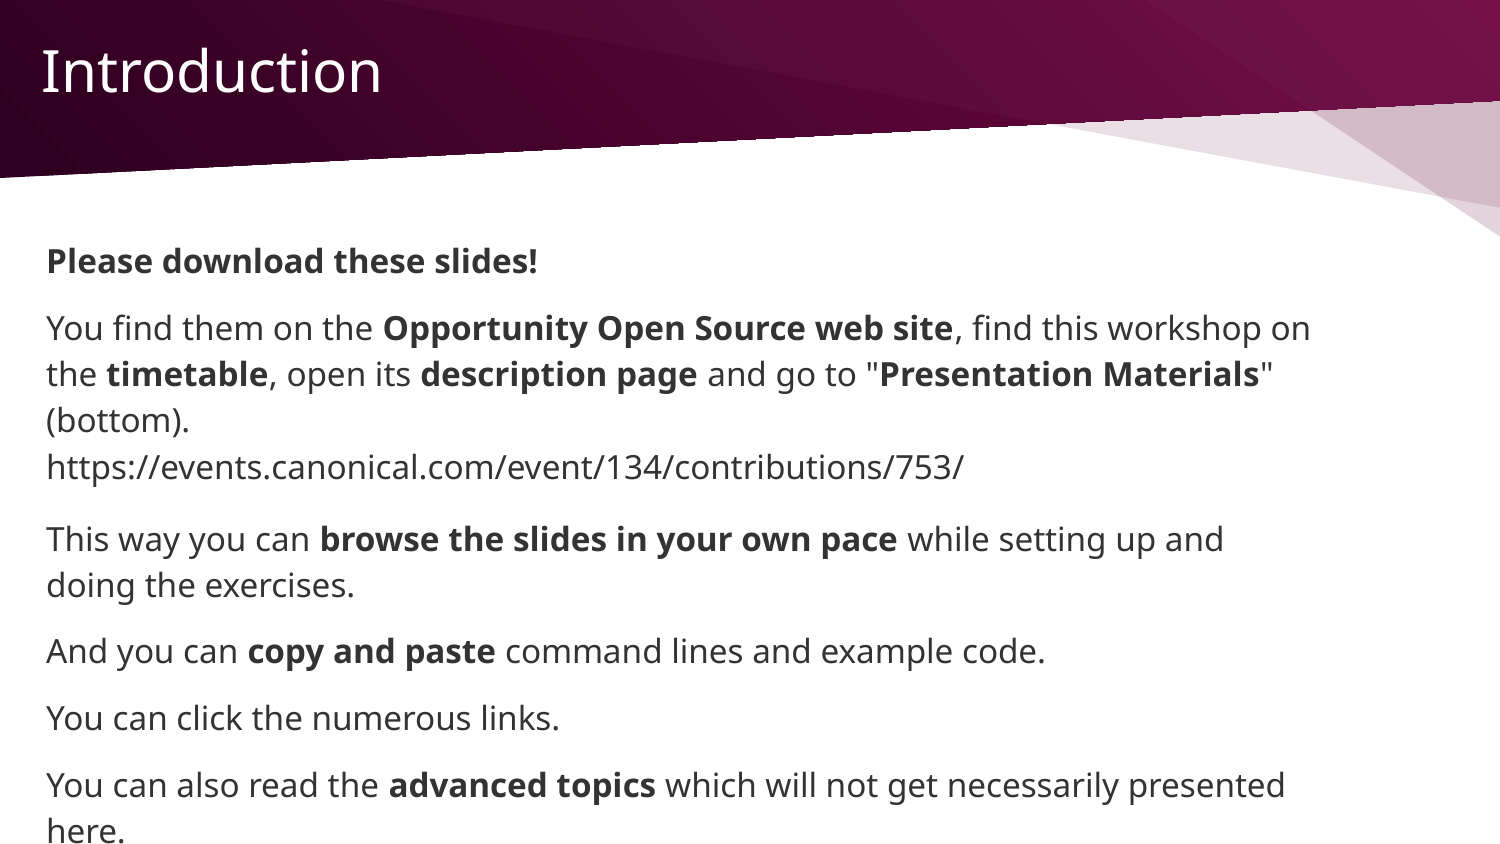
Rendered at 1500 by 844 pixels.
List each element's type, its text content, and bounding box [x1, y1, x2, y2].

list Please download these slides! You find them on the Opportunity Open Source web site, find this workshop on the timetable, open its description page and go to "Presentation Materials" (bottom). https://events.canonical.com/event/134/contributions/753/ This way you can browse the slides in your own pace while setting up and doing the exercises. And you can copy and paste command lines and example code. You can click the numerous links. You can also read the advanced topics which will not get necessarily presented here. May the source (and these slides) always be with you! [35, 229, 1324, 789]
title Introduction [41, 5, 1336, 134]
